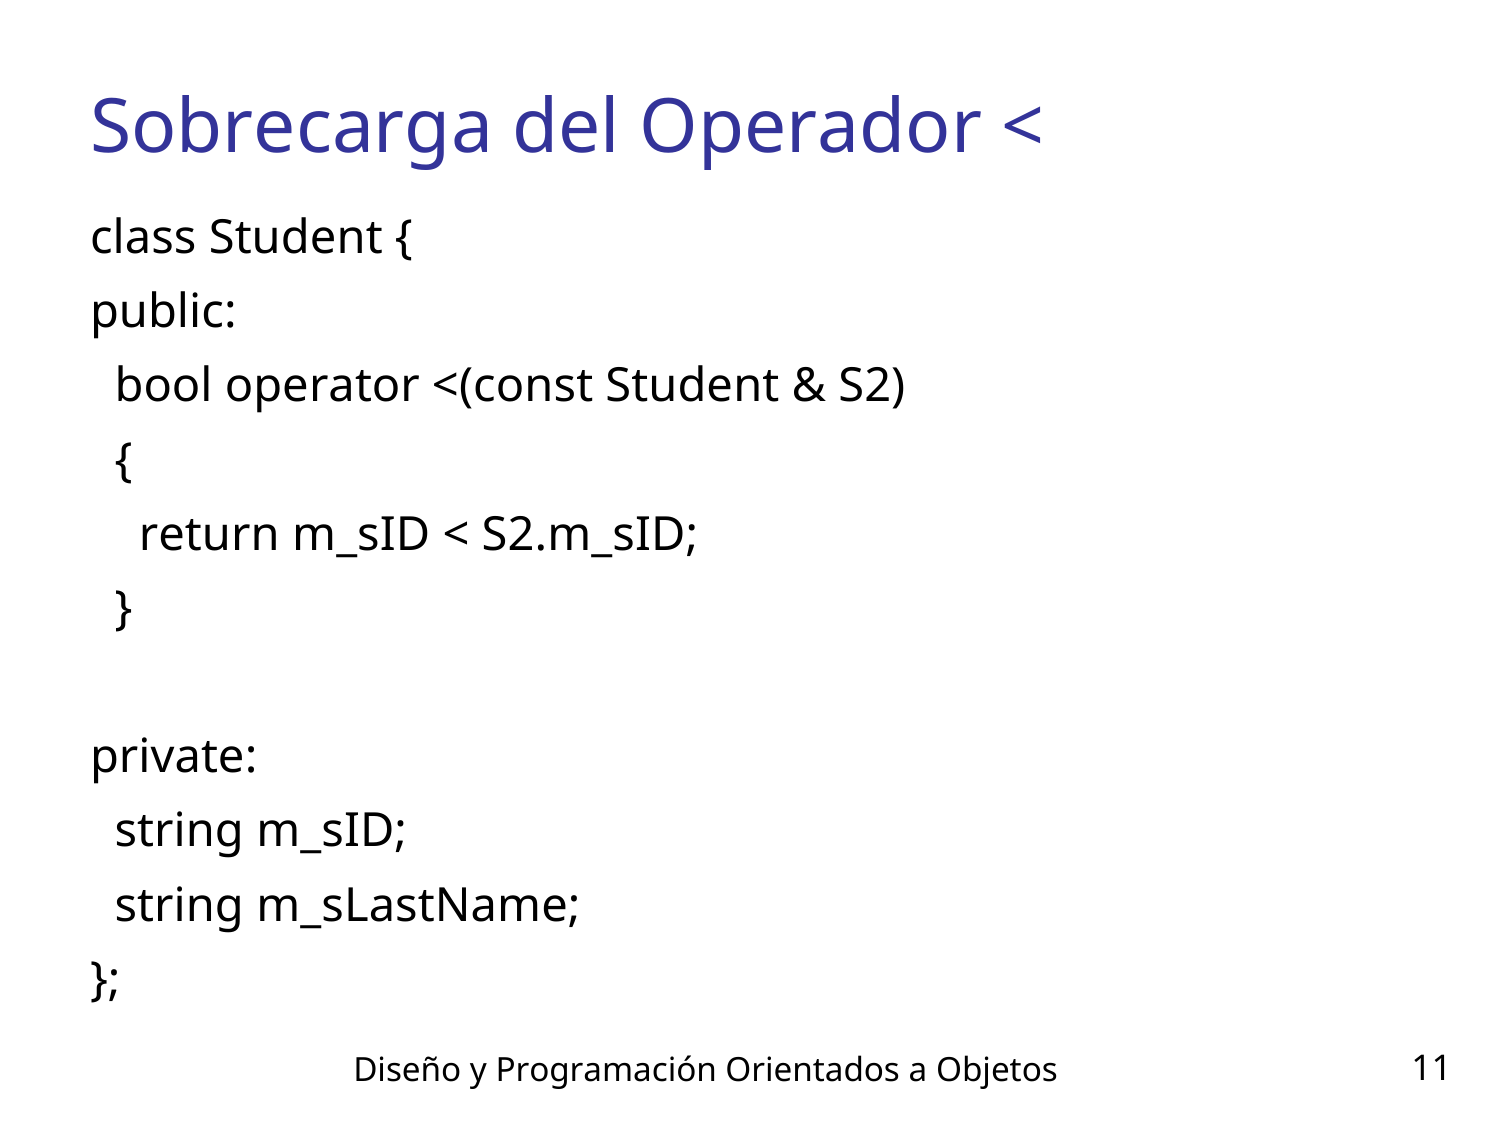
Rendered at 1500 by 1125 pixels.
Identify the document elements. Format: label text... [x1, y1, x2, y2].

title Sobrecarga del Operador < [75, 4, 1466, 182]
list class Student { public: bool operator <(const Student & S2)‏ { return m_sID < S2.m_sID; } private: string m_sID; string m_sLastName; }; [75, 195, 1462, 1021]
